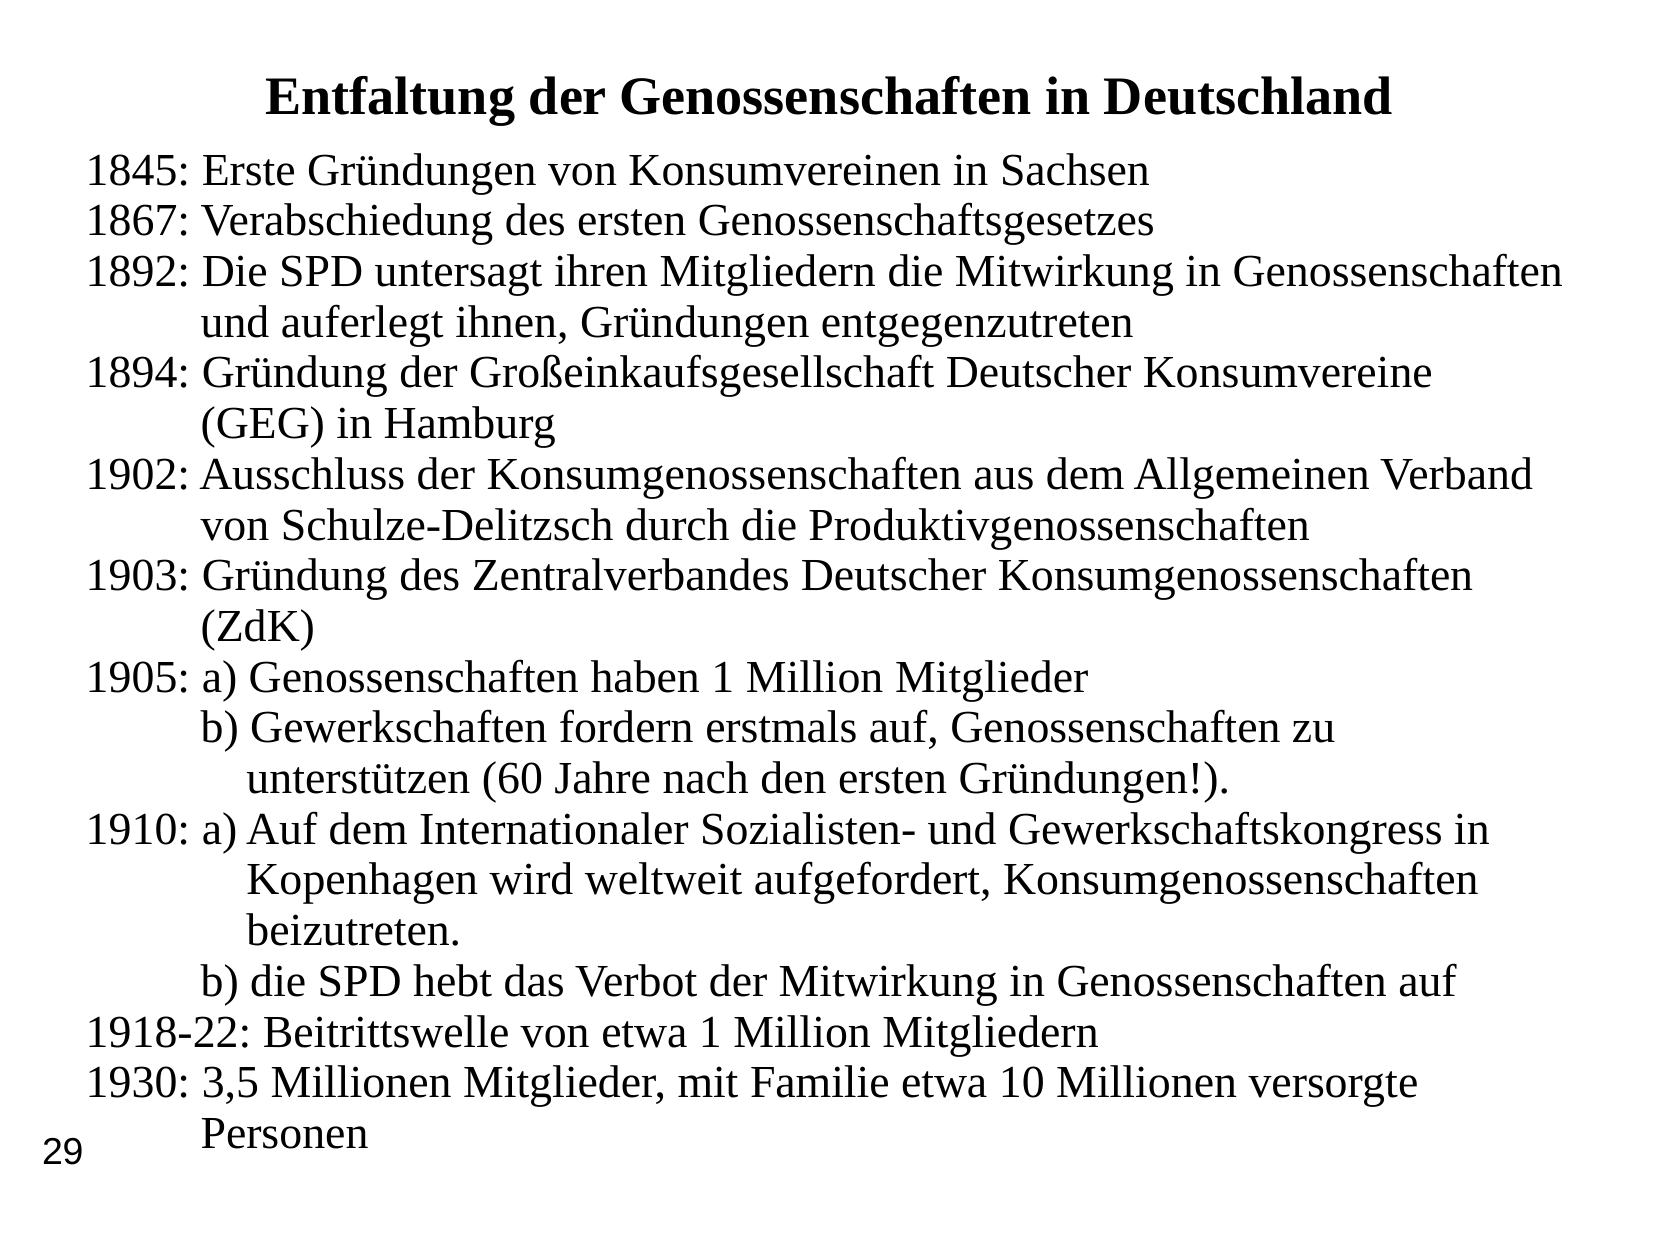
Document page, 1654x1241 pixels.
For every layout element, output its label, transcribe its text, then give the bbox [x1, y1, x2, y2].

text_box <Nummer> [27, 1122, 245, 1193]
text_box Entfaltung der Genossenschaften in Deutschland 1845: Erste Gründungen von Konsumvereinen in Sachsen 1867: Verabschiedung des ersten Genossenschaftsgesetzes 1892: Die SPD untersagt ihren Mitgliedern die Mitwirkung in Genossenschaften und auferlegt ihnen, Gründungen entgegenzutreten 1894: Gründung der Großeinkaufsgesellschaft Deutscher Konsumvereine (GEG) in Hamburg 1902: Ausschluss der Konsumgenossenschaften aus dem Allgemeinen Verband von Schulze-Delitzsch durch die Produktivgenossenschaften 1903: Gründung des Zentralverbandes Deutscher Konsumgenossenschaften (ZdK) 1905: a) Genossenschaften haben 1 Million Mitglieder b) Gewerkschaften fordern erstmals auf, Genossenschaften zu unterstützen (60 Jahre nach den ersten Gründungen!). 1910: a) Auf dem Internationaler Sozialisten- und Gewerkschaftskongress in Kopenhagen wird weltweit aufgefordert, Konsumgenossenschaften beizutreten. b) die SPD hebt das Verbot der Mitwirkung in Genossenschaften auf 1918-22: Beitrittswelle von etwa 1 Million Mitgliedern 1930: 3,5 Millionen Mitglieder, mit Familie etwa 10 Millionen versorgte Personen [70, 59, 1589, 1167]
